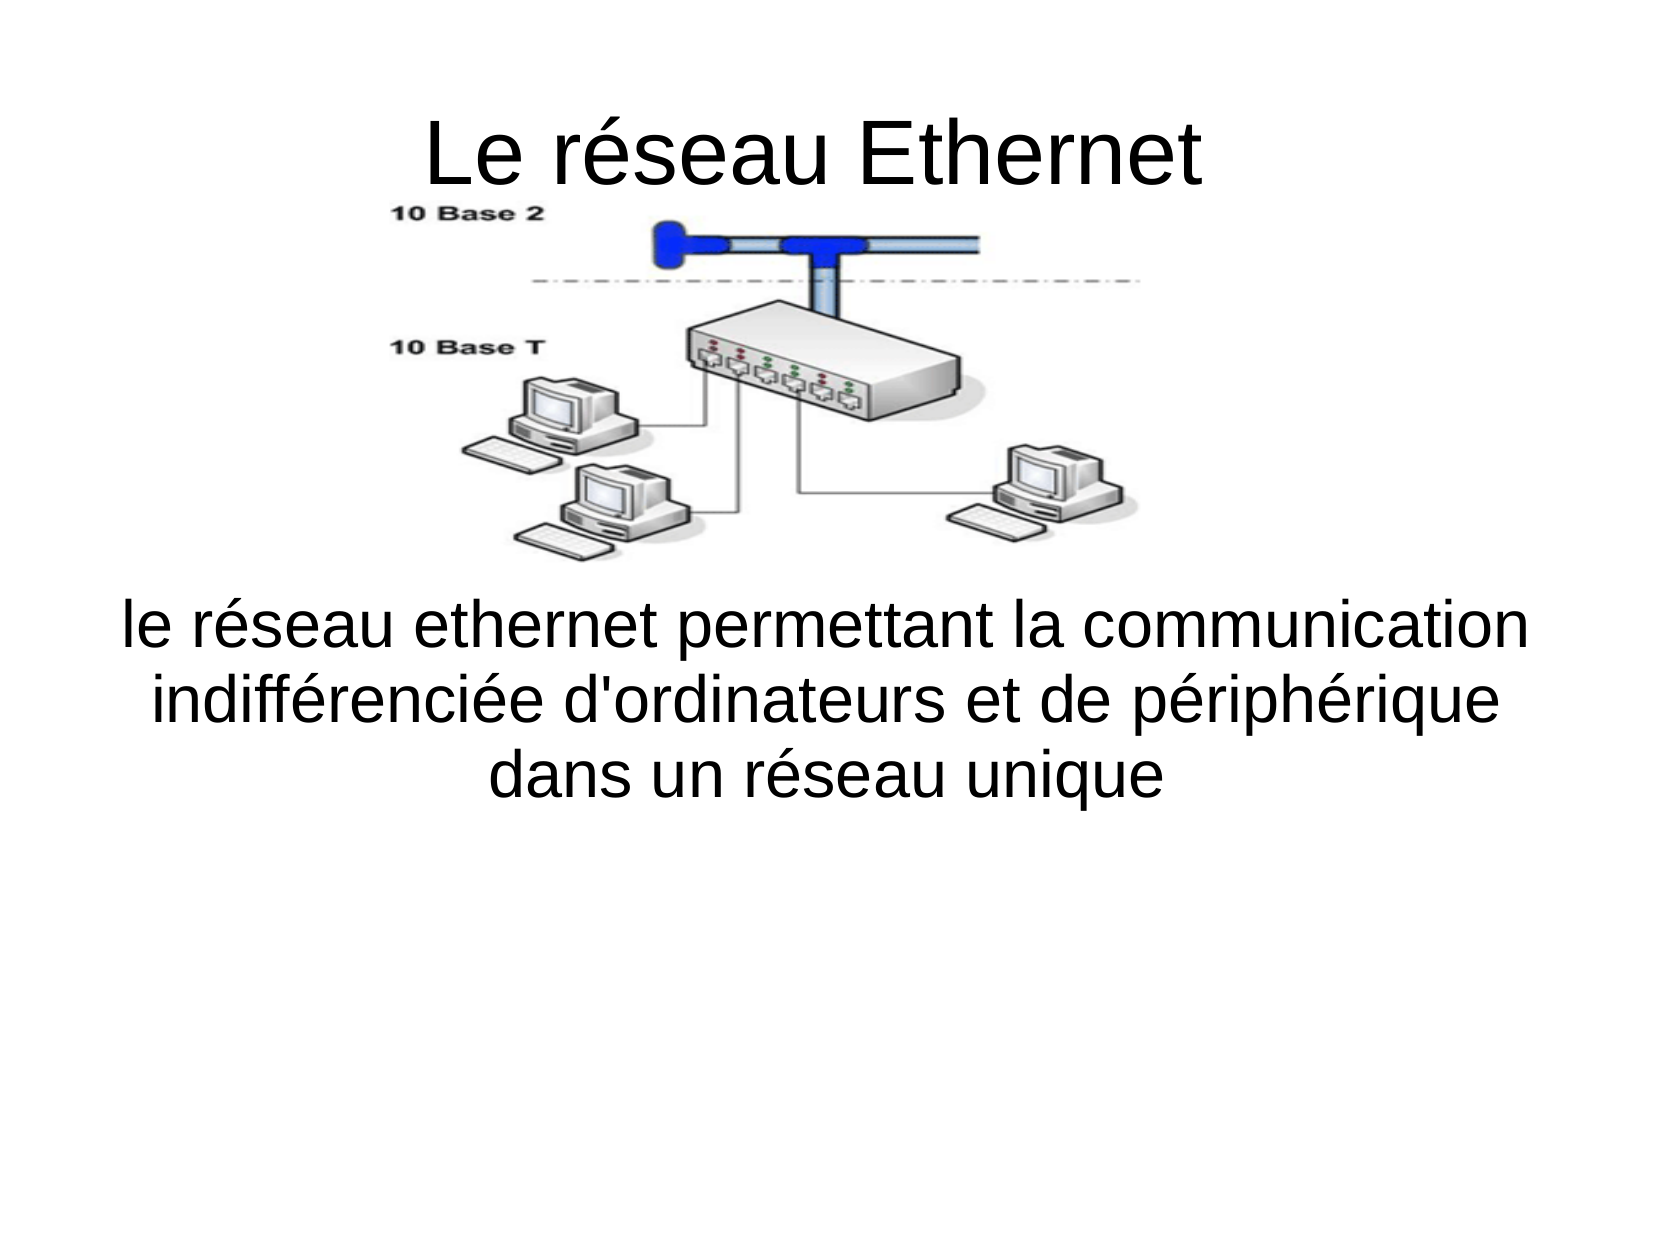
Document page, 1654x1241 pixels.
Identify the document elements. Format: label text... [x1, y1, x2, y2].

title Le réseau Ethernet [82, 49, 1571, 257]
subtitle le réseau ethernet permettant la communication indifférenciée d'ordinateurs et de périphérique dans un réseau unique [82, 290, 1571, 1109]
picture [389, 200, 1158, 567]
